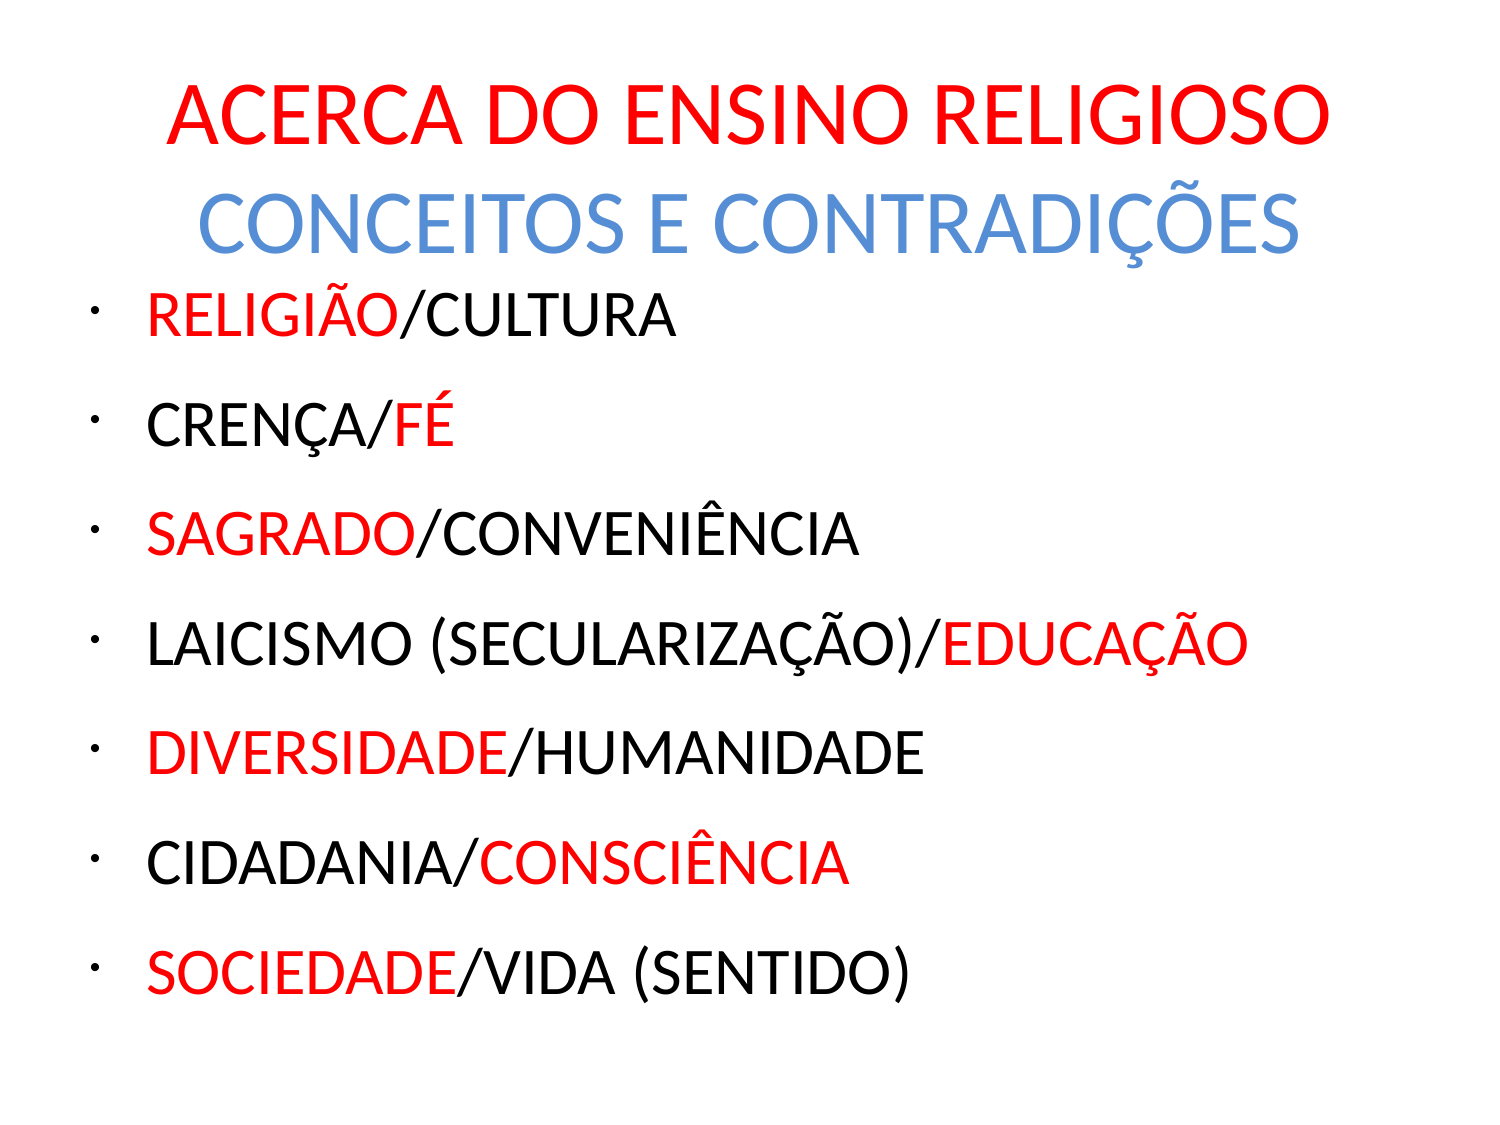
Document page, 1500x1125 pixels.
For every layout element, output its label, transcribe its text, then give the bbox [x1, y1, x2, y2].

title ACERCA DO ENSINO RELIGIOSO CONCEITOS E CONTRADIÇÕES [75, 45, 1425, 233]
list RELIGIÃO/CULTURA CRENÇA/FÉ SAGRADO/CONVENIÊNCIA LAICISMO (SECULARIZAÇÃO)/EDUCAÇÃO DIVERSIDADE/HUMANIDADE CIDADANIA/CONSCIÊNCIA SOCIEDADE/VIDA (SENTIDO) [75, 262, 1425, 1071]
